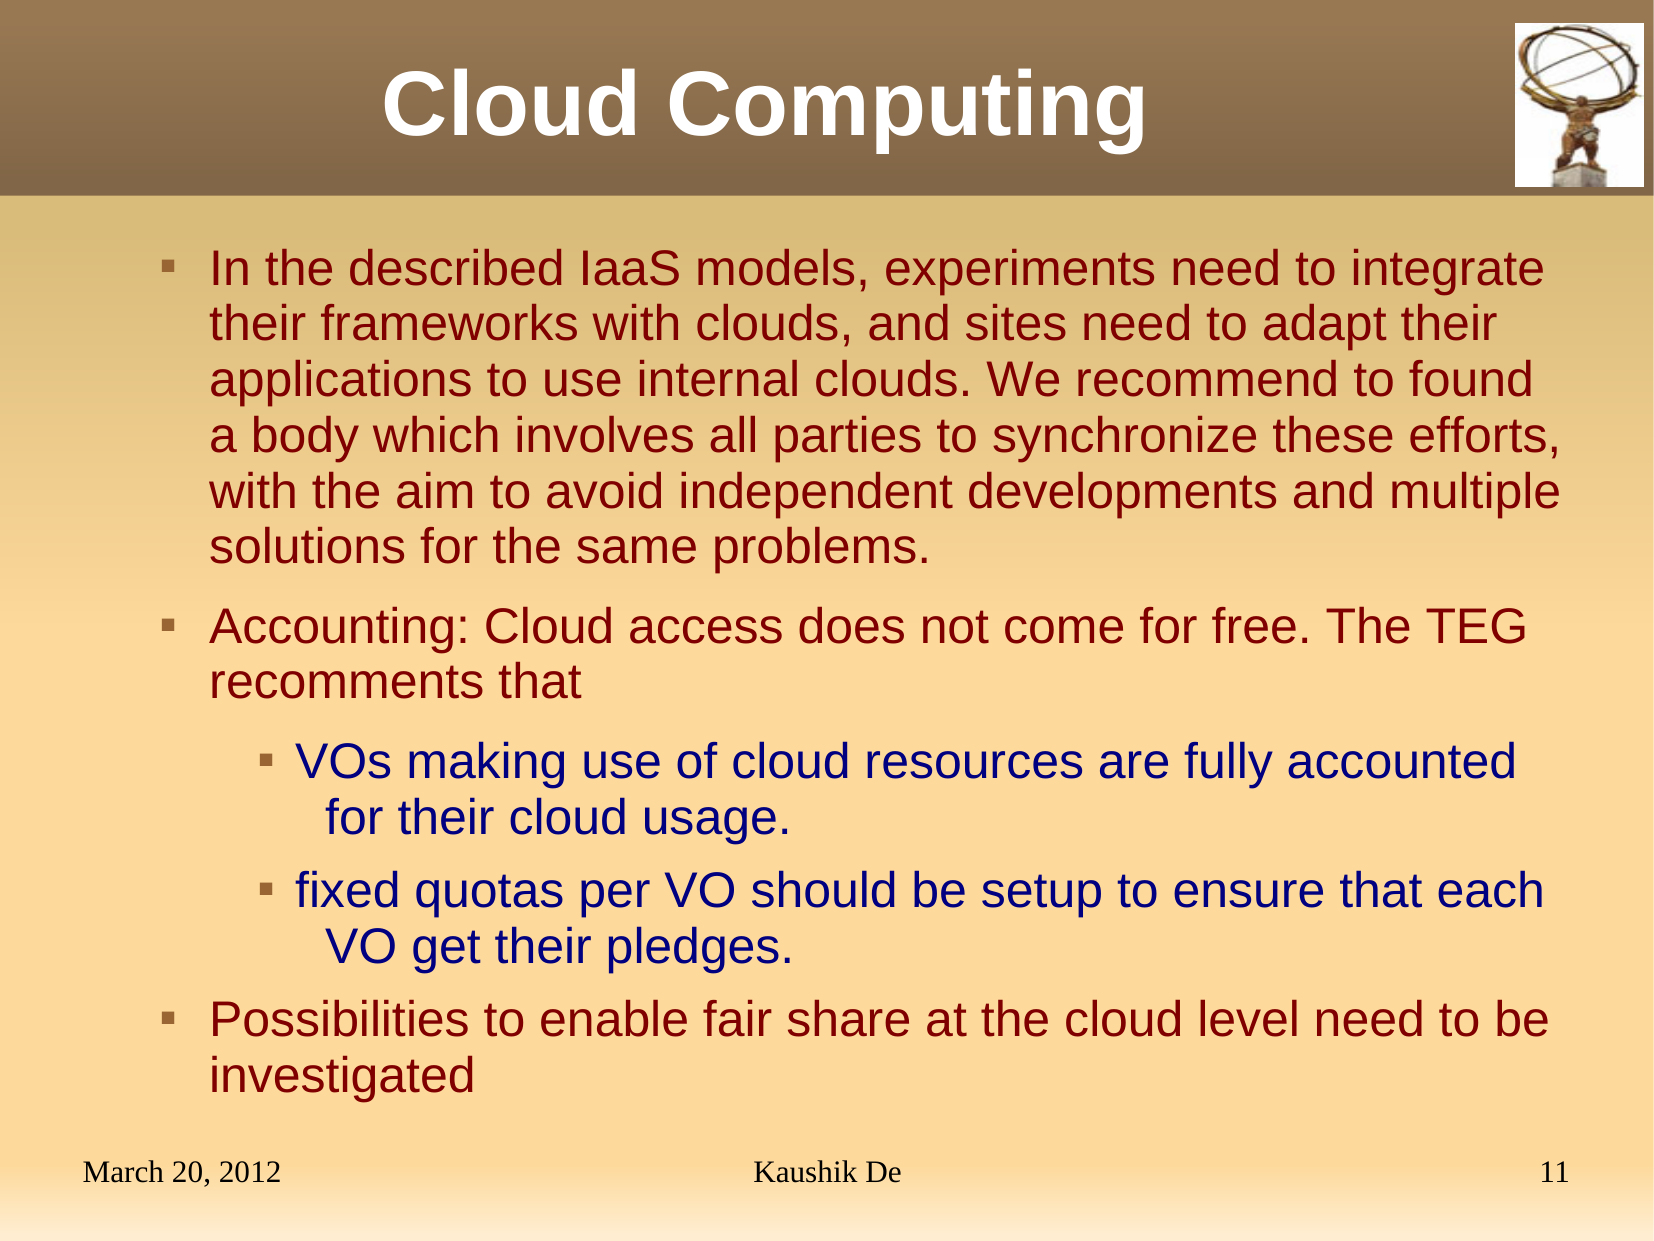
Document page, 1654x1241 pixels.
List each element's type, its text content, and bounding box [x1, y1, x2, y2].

list In the described IaaS models, experiments need to integrate their frameworks with clouds, and sites need to adapt their applications to use internal clouds. We recommend to found a body which involves all parties to synchronize these efforts, with the aim to avoid independent developments and multiple solutions for the same problems. Accounting: Cloud access does not come for free. The TEG recomments that VOs making use of cloud resources are fully accounted for their cloud usage. fixed quotas per VO should be setup to ensure that each VO get their pledges. Possibilities to enable fair share at the cloud level need to be investigated [82, 239, 1571, 1113]
picture [0, 0, 1654, 1241]
title Cloud Computing [17, 0, 1516, 208]
